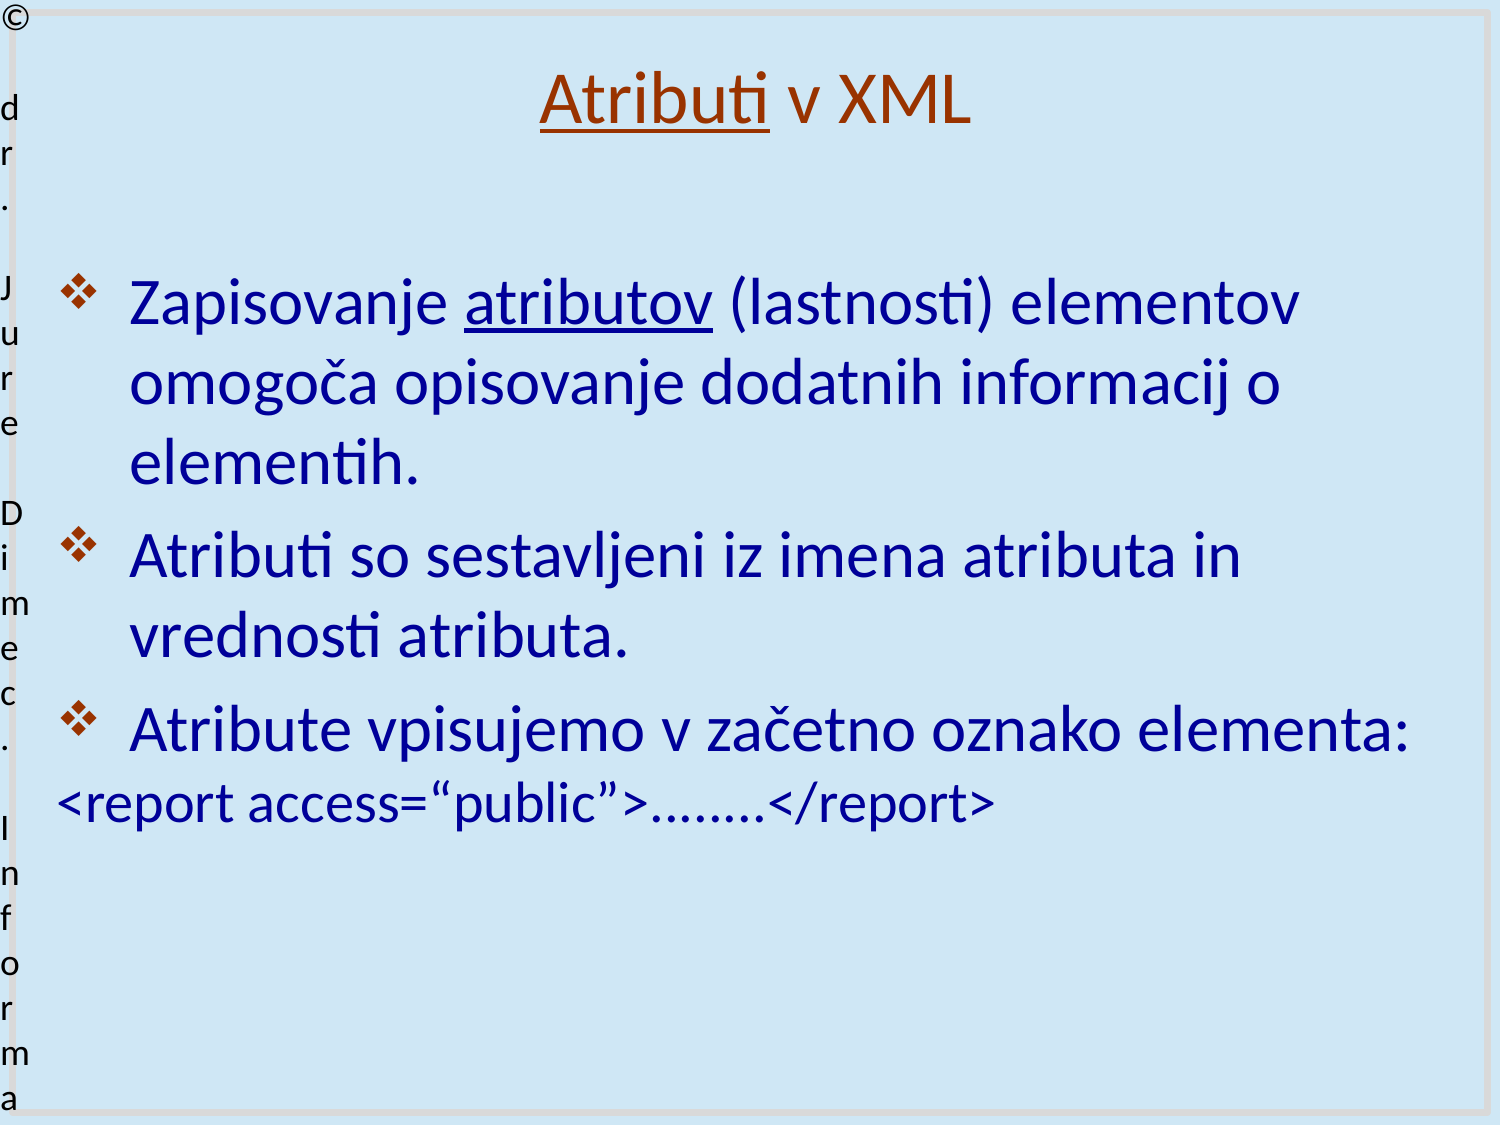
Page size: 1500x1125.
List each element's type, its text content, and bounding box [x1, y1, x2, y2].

title Atributi v XML [37, 37, 1475, 150]
list Zapisovanje atributov (lastnosti) elementov omogoča opisovanje dodatnih informacij o elementih. Atributi so sestavljeni iz imena atributa in vrednosti atributa. Atribute vpisujemo v začetno oznako elementa: <report access=“public”>........</report> [41, 249, 1471, 1075]
